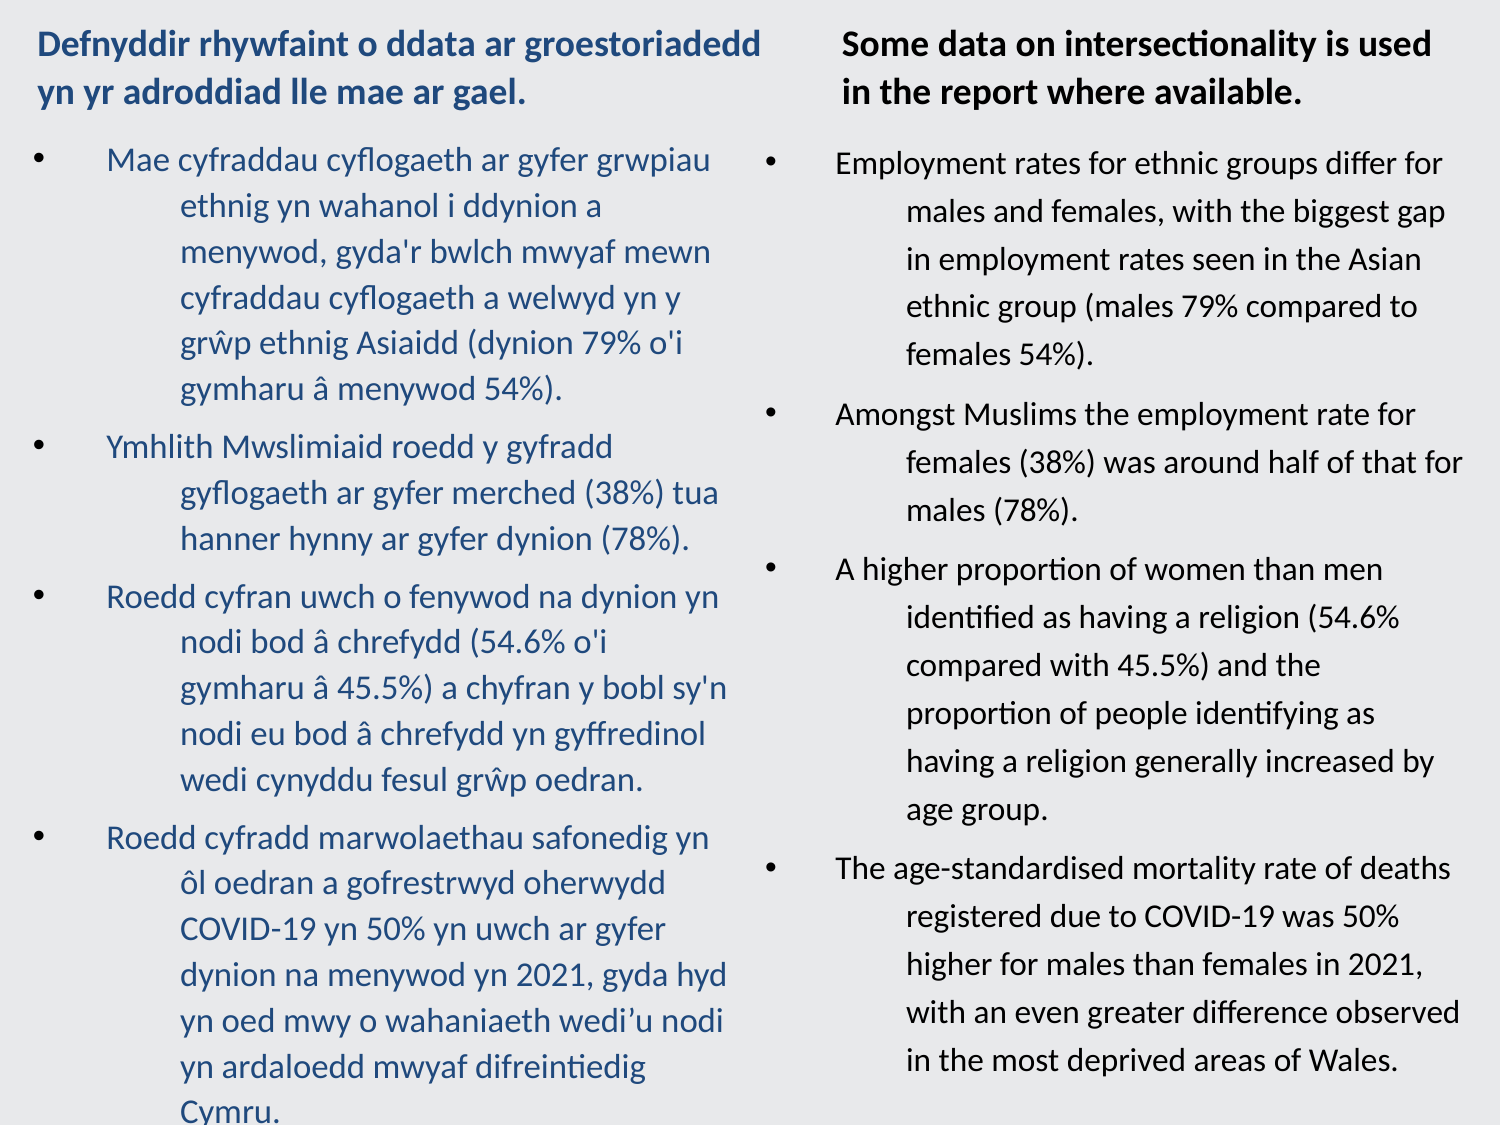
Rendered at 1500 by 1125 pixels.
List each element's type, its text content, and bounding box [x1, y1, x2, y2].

text_box Defnyddir rhywfaint o ddata ar groestoriadedd yn yr adroddiad lle mae ar gael. [22, 3, 798, 126]
title Some data on intersectionality is used in the report where available. [826, 3, 1471, 125]
subtitle Mae cyfraddau cyflogaeth ar gyfer grwpiau ethnig yn wahanol i ddynion a menywod, gyda'r bwlch mwyaf mewn cyfraddau cyflogaeth a welwyd yn y grŵp ethnig Asiaidd (dynion 79% o'i gymharu â menywod 54%). Ymhlith Mwslimiaid roedd y gyfradd gyflogaeth ar gyfer merched (38%) tua hanner hynny ar gyfer dynion (78%). Roedd cyfran uwch o fenywod na dynion yn nodi bod â chrefydd (54.6% o'i gymharu â 45.5%) a chyfran y bobl sy'n nodi eu bod â chrefydd yn gyffredinol wedi cynyddu fesul grŵp oedran. Roedd cyfradd marwolaethau safonedig yn ôl oedran a gofrestrwyd oherwydd COVID-19 yn 50% yn uwch ar gyfer dynion na menywod yn 2021, gyda hyd yn oed mwy o wahaniaeth wedi’u nodi yn ardaloedd mwyaf difreintiedig Cymru. [17, 125, 751, 1125]
text_box Employment rates for ethnic groups differ for males and females, with the biggest gap in employment rates seen in the Asian ethnic group (males 79% compared to females 54%). Amongst Muslims the employment rate for females (38%) was around half of that for males (78%). A higher proportion of women than men identified as having a religion (54.6% compared with 45.5%) and the proportion of people identifying as having a religion generally increased by age group. The age-standardised mortality rate of deaths registered due to COVID-19 was 50% higher for males than females in 2021, with an even greater difference observed in the most deprived areas of Wales. [750, 125, 1484, 1120]
